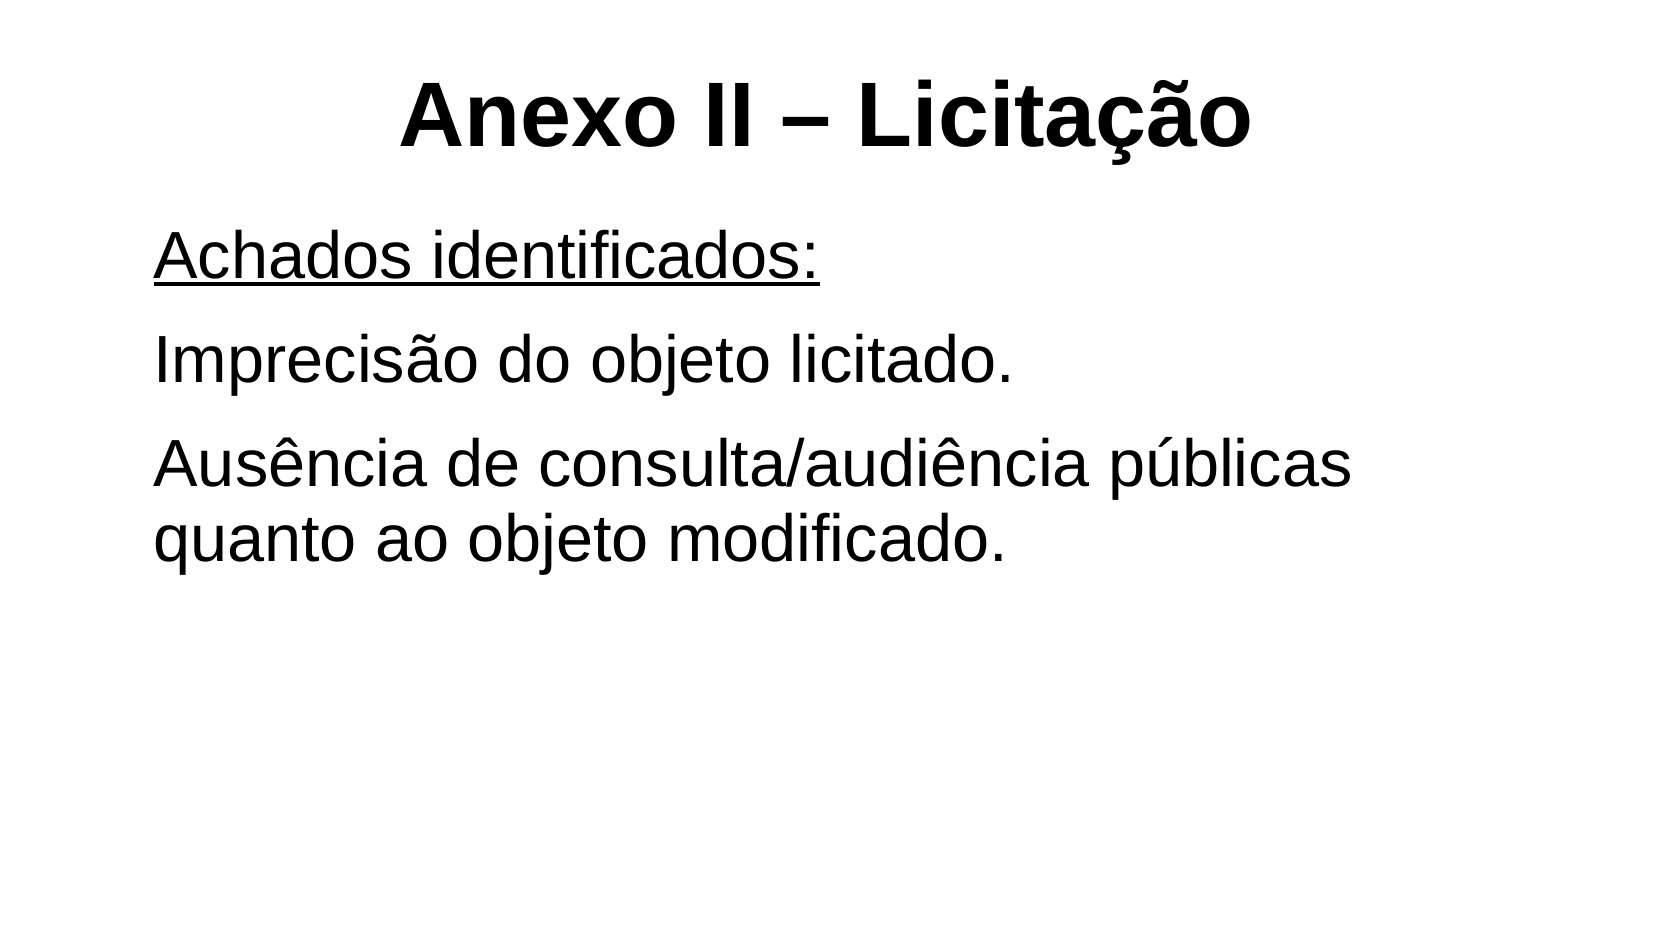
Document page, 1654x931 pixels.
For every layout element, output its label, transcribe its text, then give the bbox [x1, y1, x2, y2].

title Anexo II – Licitação [82, 37, 1571, 193]
list Achados identificados: Imprecisão do objeto licitado. Ausência de consulta/audiência públicas quanto ao objeto modificado. [82, 217, 1571, 898]
